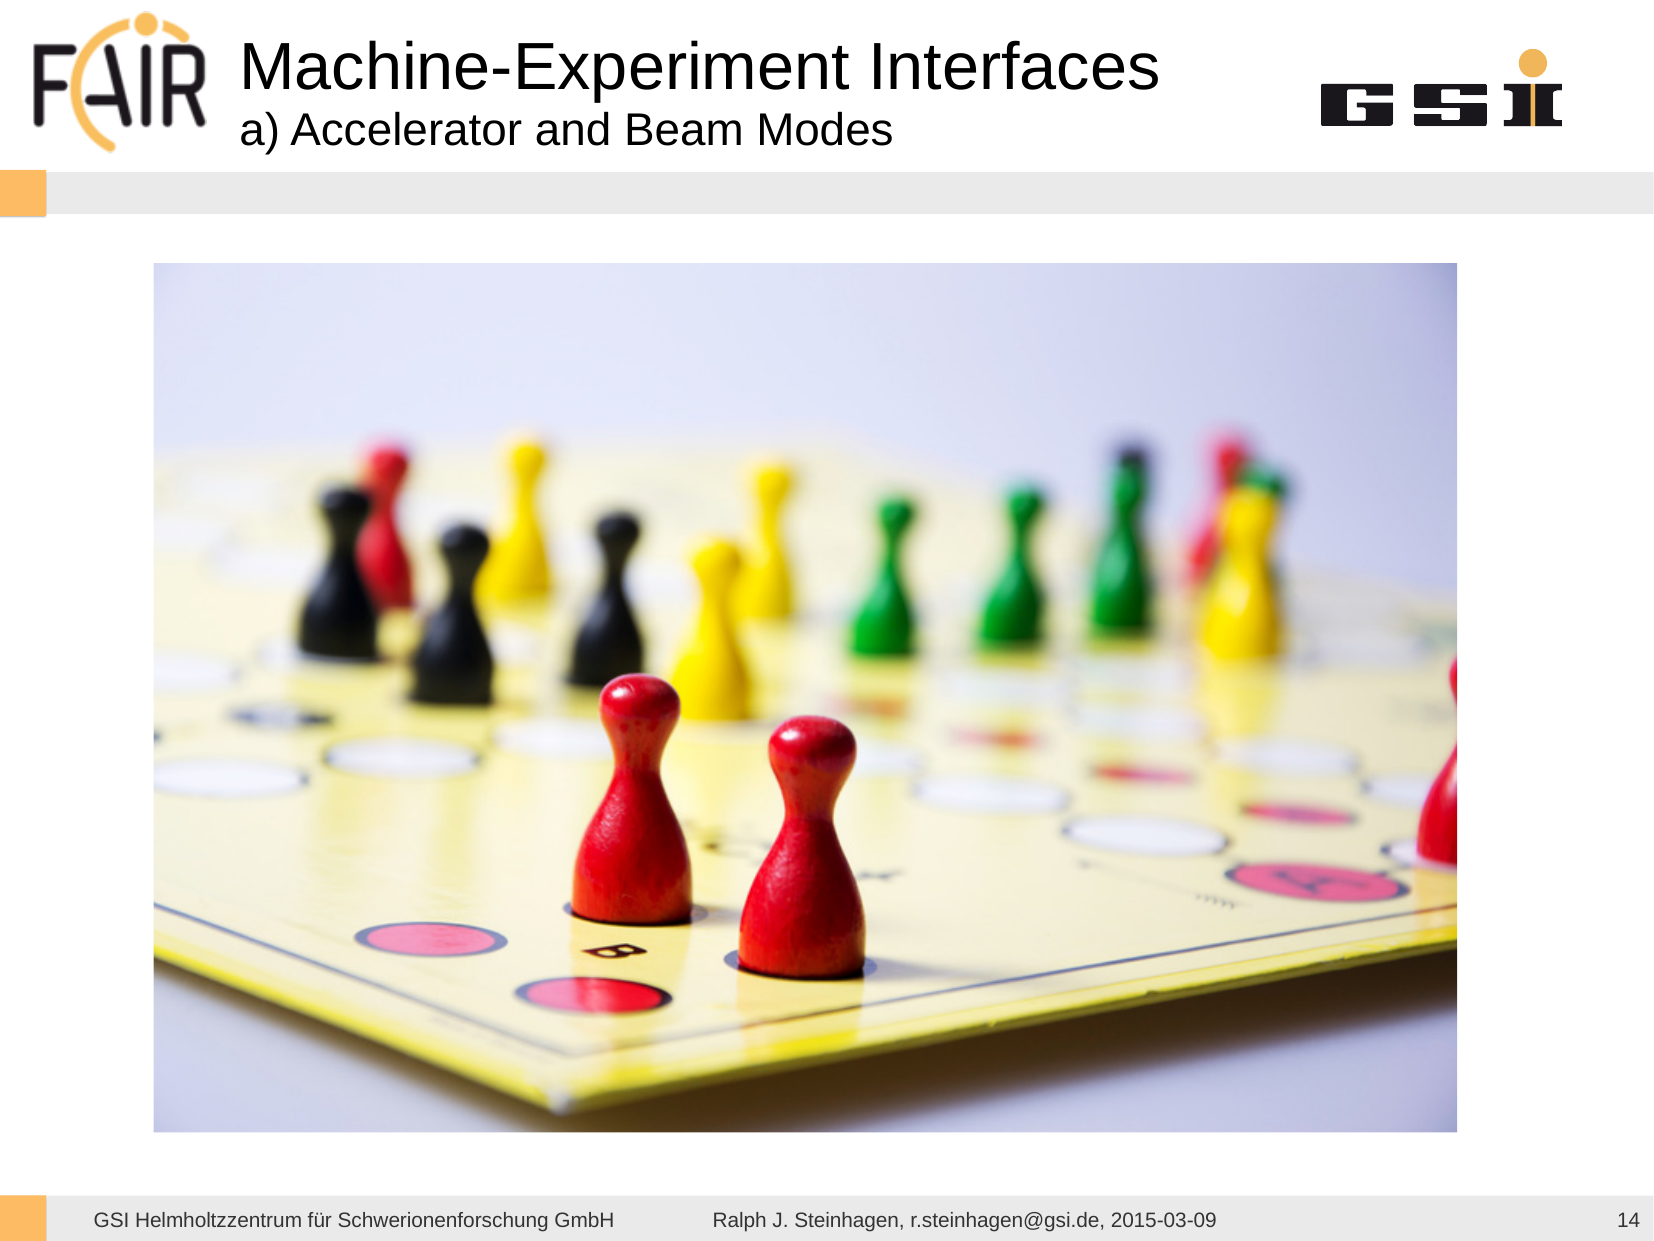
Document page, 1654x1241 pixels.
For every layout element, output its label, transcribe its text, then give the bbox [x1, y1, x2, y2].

picture [153, 263, 1458, 1133]
title Machine-Experiment Interfaces a) Accelerator and Beam Modes [239, 23, 1223, 162]
picture [1319, 46, 1564, 129]
picture [33, 10, 207, 155]
